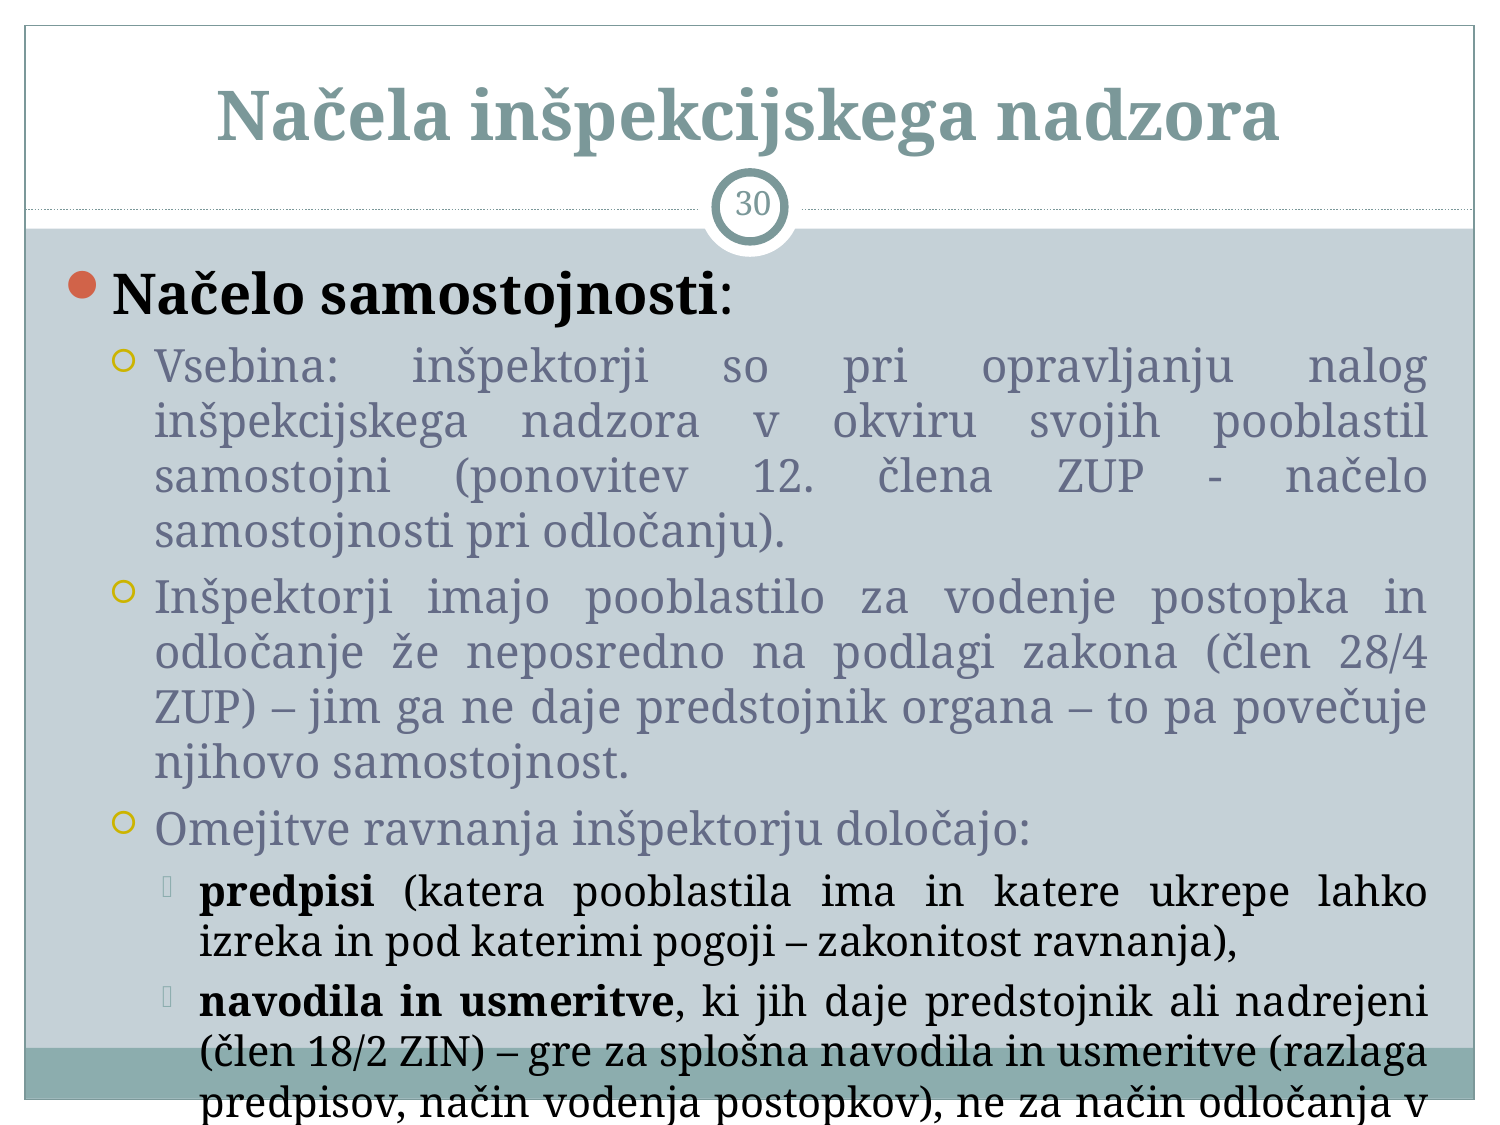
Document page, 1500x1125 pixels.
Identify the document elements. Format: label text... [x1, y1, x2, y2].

text_box <number> [715, 168, 791, 241]
title Načela inšpekcijskega nadzora [49, 37, 1450, 162]
list Načelo samostojnosti: Vsebina: inšpektorji so pri opravljanju nalog inšpekcijskega nadzora v okviru svojih pooblastil samostojni (ponovitev 12. člena ZUP - načelo samostojnosti pri odločanju). Inšpektorji imajo pooblastilo za vodenje postopka in odločanje že neposredno na podlagi zakona (člen 28/4 ZUP) – jim ga ne daje predstojnik organa – to pa povečuje njihovo samostojnost. Omejitve ravnanja inšpektorju določajo: predpisi (katera pooblastila ima in katere ukrepe lahko izreka in pod katerimi pogoji – zakonitost ravnanja), navodila in usmeritve, ki jih daje predstojnik ali nadrejeni (člen 18/2 ZIN) – gre za splošna navodila in usmeritve (razlaga predpisov, način vodenja postopkov), ne za način odločanja v konkretni zadevi, [49, 250, 1445, 1071]
